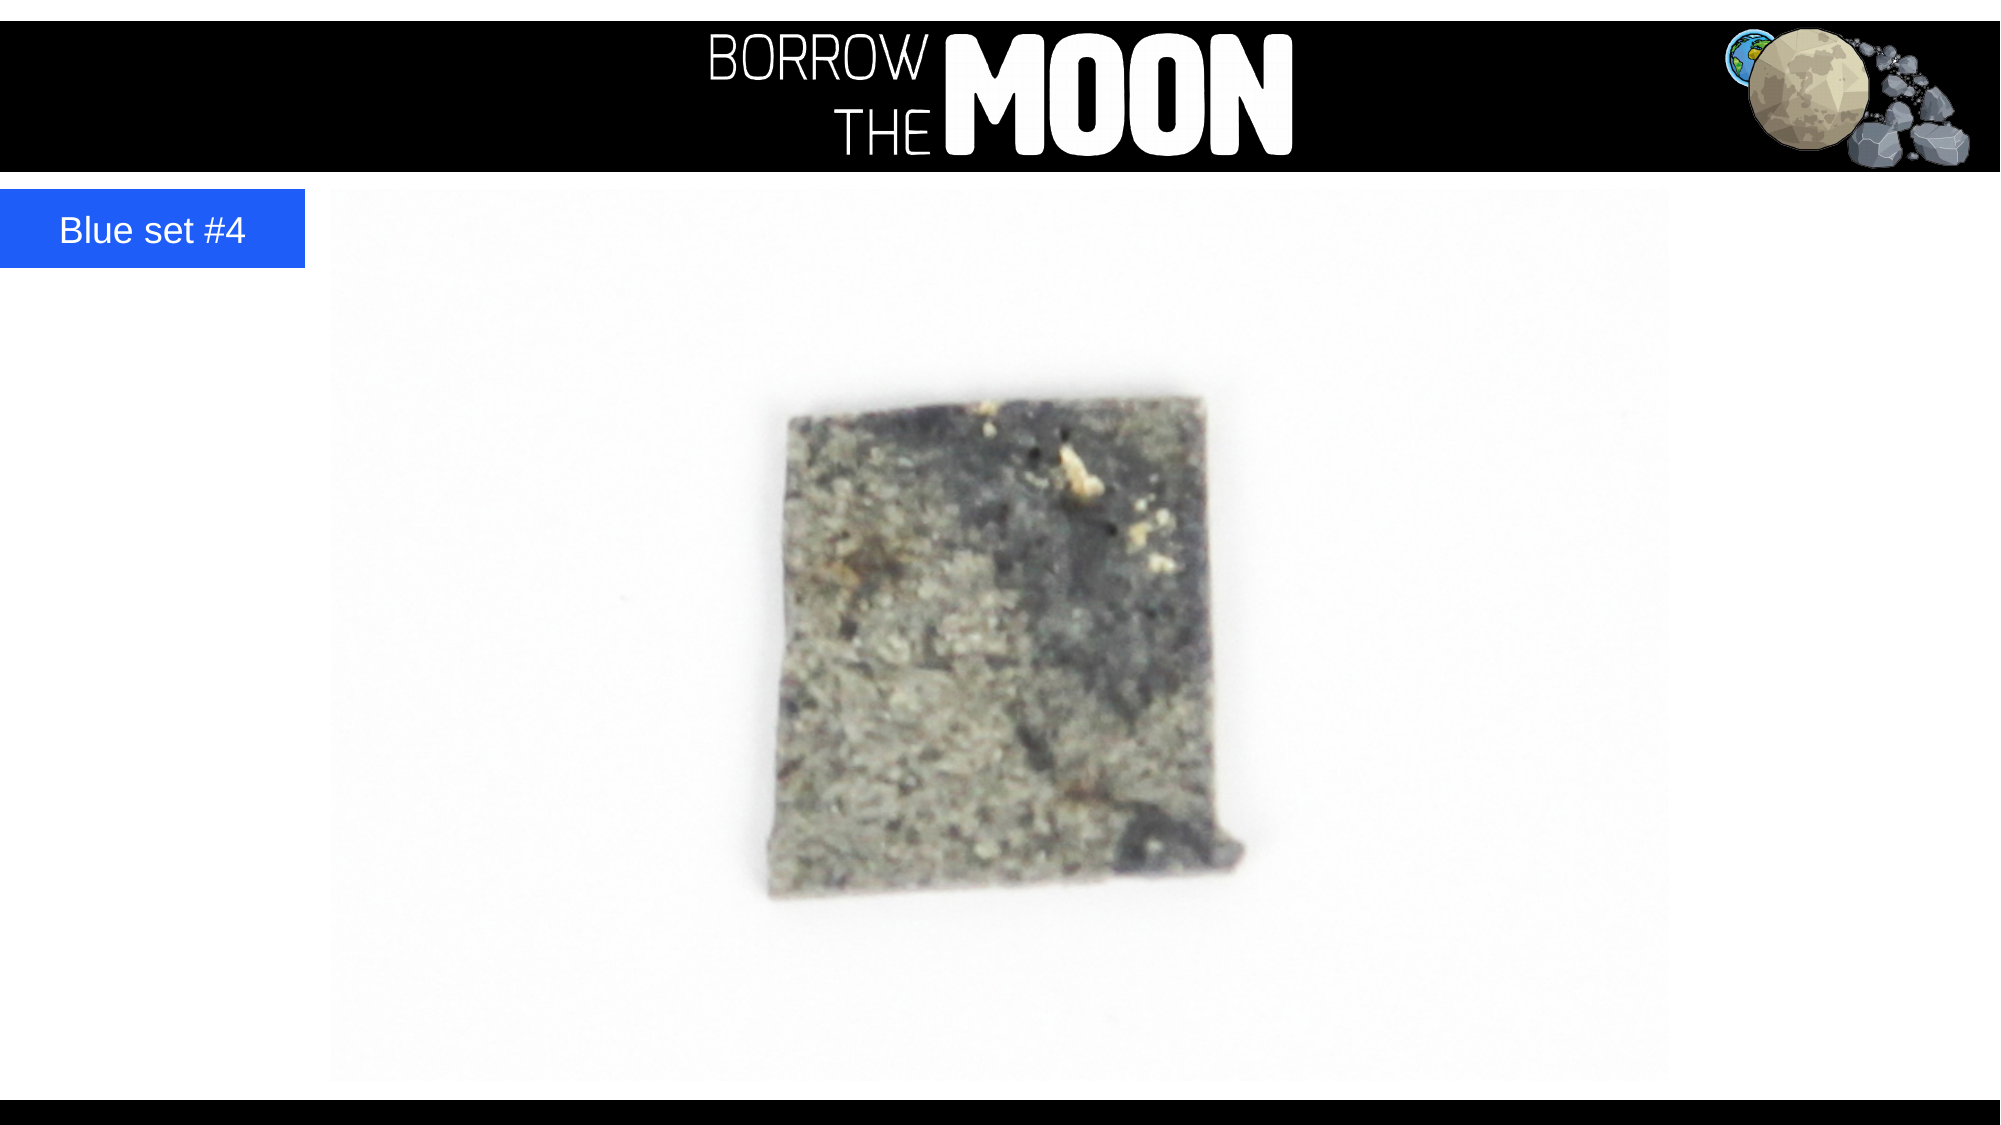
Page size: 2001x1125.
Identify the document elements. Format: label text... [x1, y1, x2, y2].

picture [331, 189, 1669, 1081]
text_box Blue set #4 [0, 189, 305, 268]
